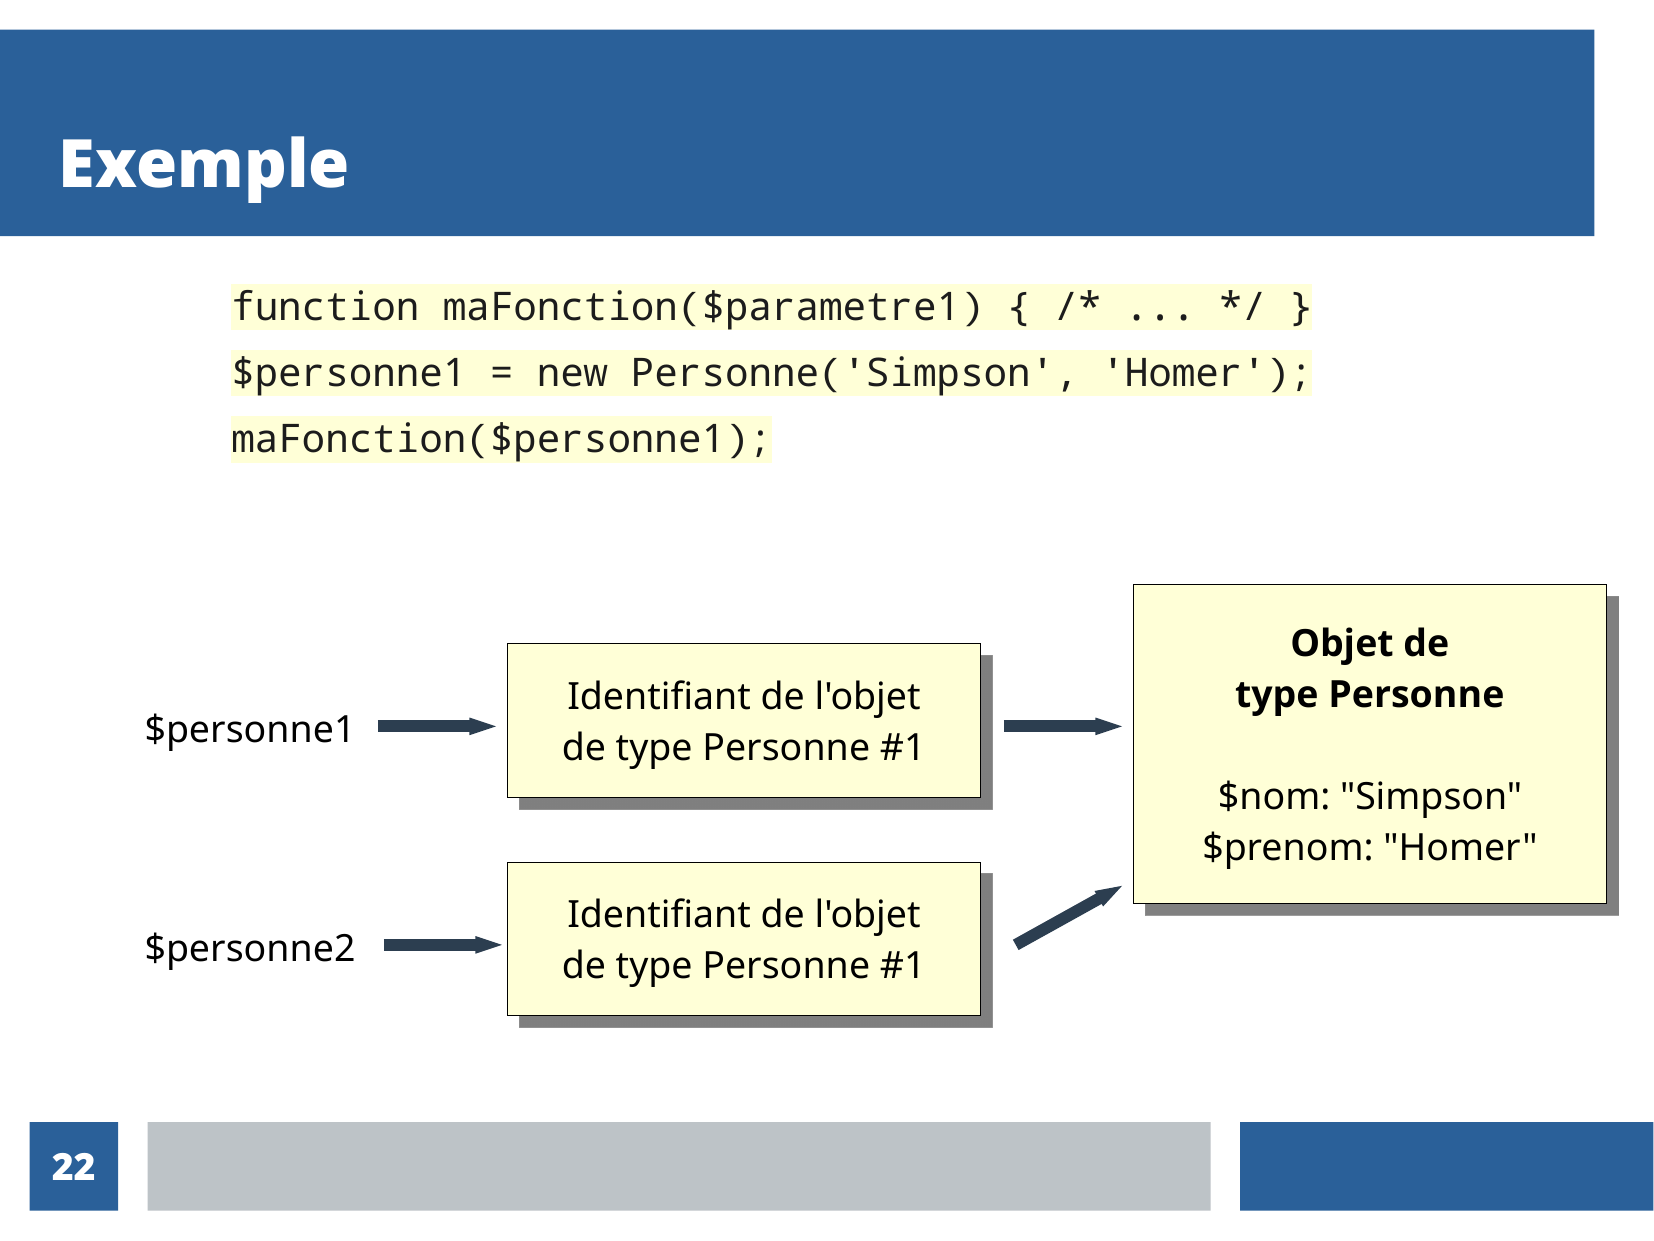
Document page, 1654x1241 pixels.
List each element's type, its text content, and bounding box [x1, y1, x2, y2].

text_box Objet de type Personne $nom: "Simpson" $prenom: "Homer" [1133, 584, 1607, 904]
text_box $personne1 [129, 695, 390, 762]
text_box $personne2 [129, 913, 390, 981]
title Exemple [59, 59, 1595, 207]
text_box Identifiant de l'objet de type Personne #1 [507, 862, 981, 1016]
text_box Identifiant de l'objet de type Personne #1 [507, 643, 981, 798]
list function maFonction($parametre1) { /* ... */ } $personne1 = new Personne('Simpson', 'Homer'); maFonction($personne1); [200, 283, 1382, 520]
